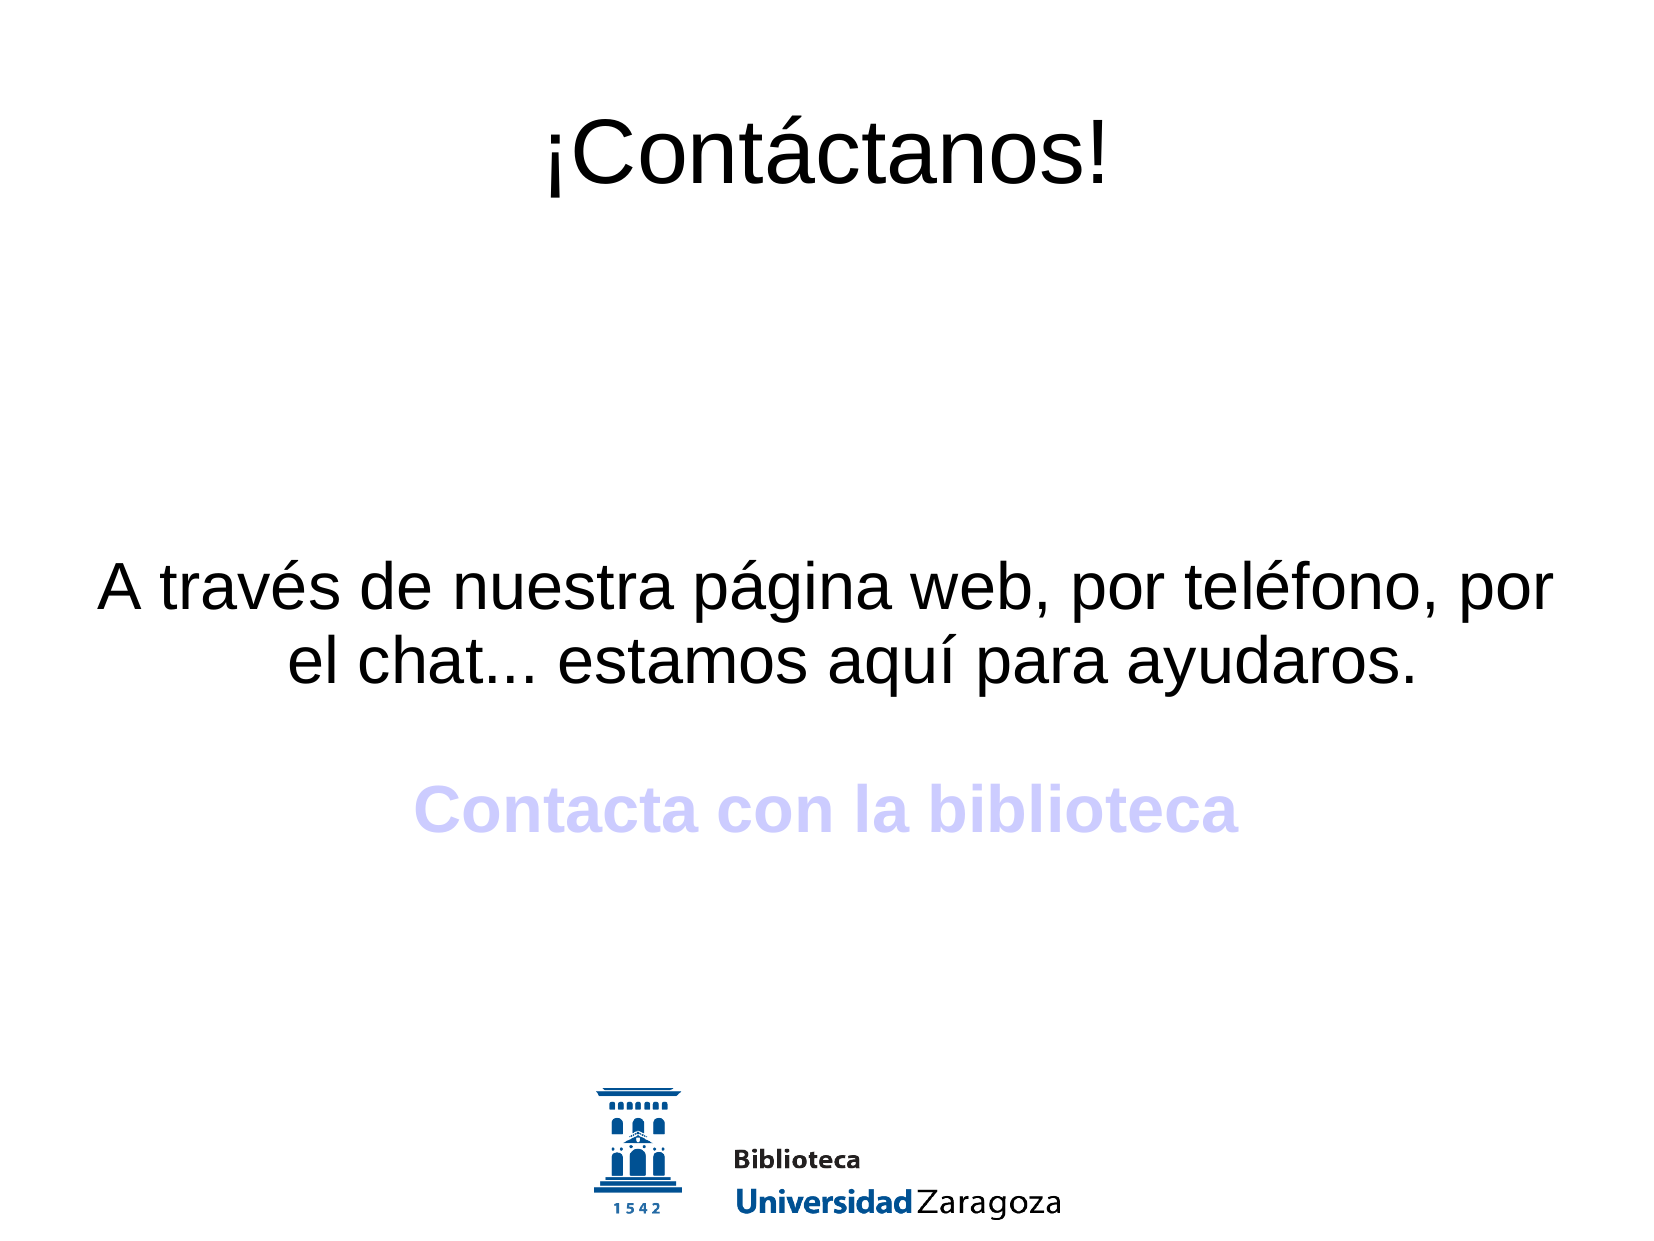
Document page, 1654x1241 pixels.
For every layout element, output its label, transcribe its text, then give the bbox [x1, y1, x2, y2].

subtitle A través de nuestra página web, por teléfono, por el chat... estamos aquí para ayudaros. Contacta con la biblioteca [82, 290, 1570, 1108]
picture [594, 1088, 1060, 1220]
title ¡Contáctanos! [82, 49, 1570, 256]
